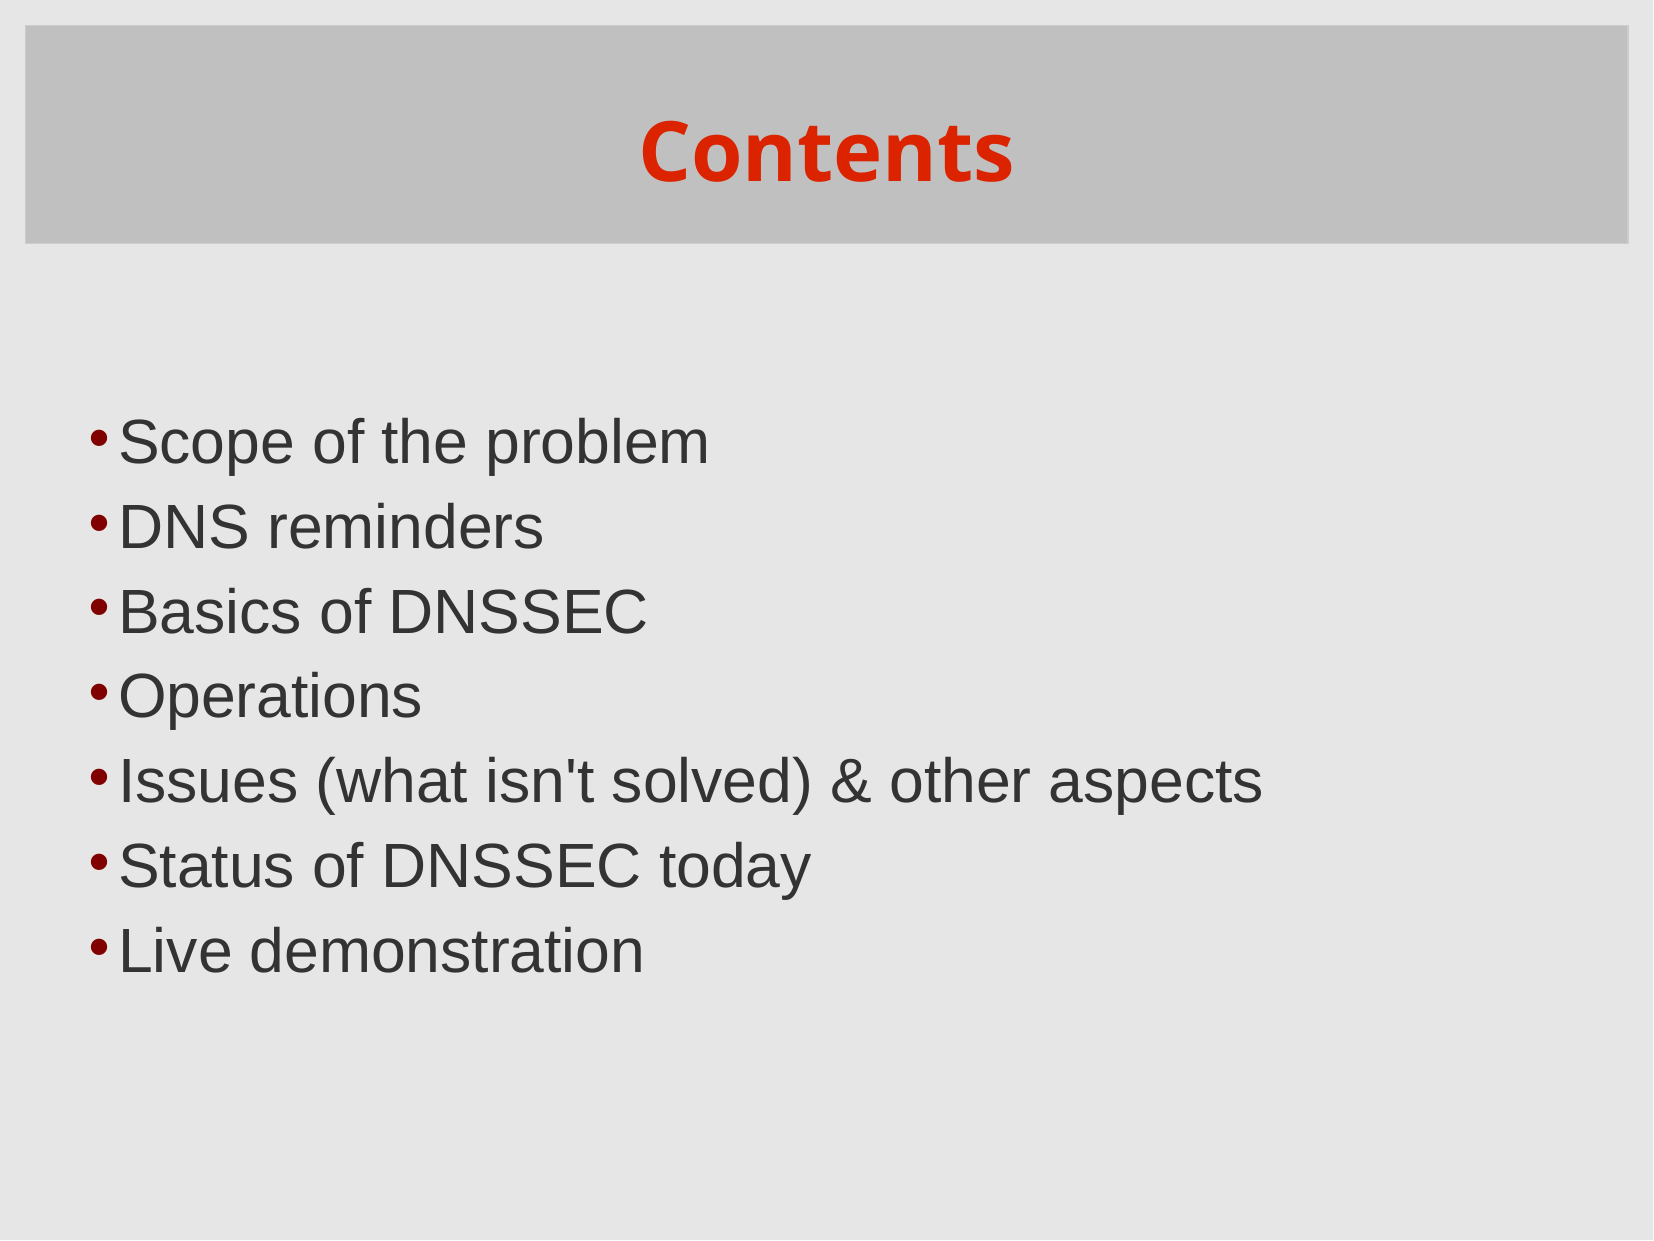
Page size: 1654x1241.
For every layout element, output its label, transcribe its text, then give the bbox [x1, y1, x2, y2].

list Scope of the problem DNS reminders Basics of DNSSEC Operations Issues (what isn't solved) & other aspects Status of DNSSEC today Live demonstration [59, 322, 1593, 1116]
title Contents [121, 46, 1532, 253]
